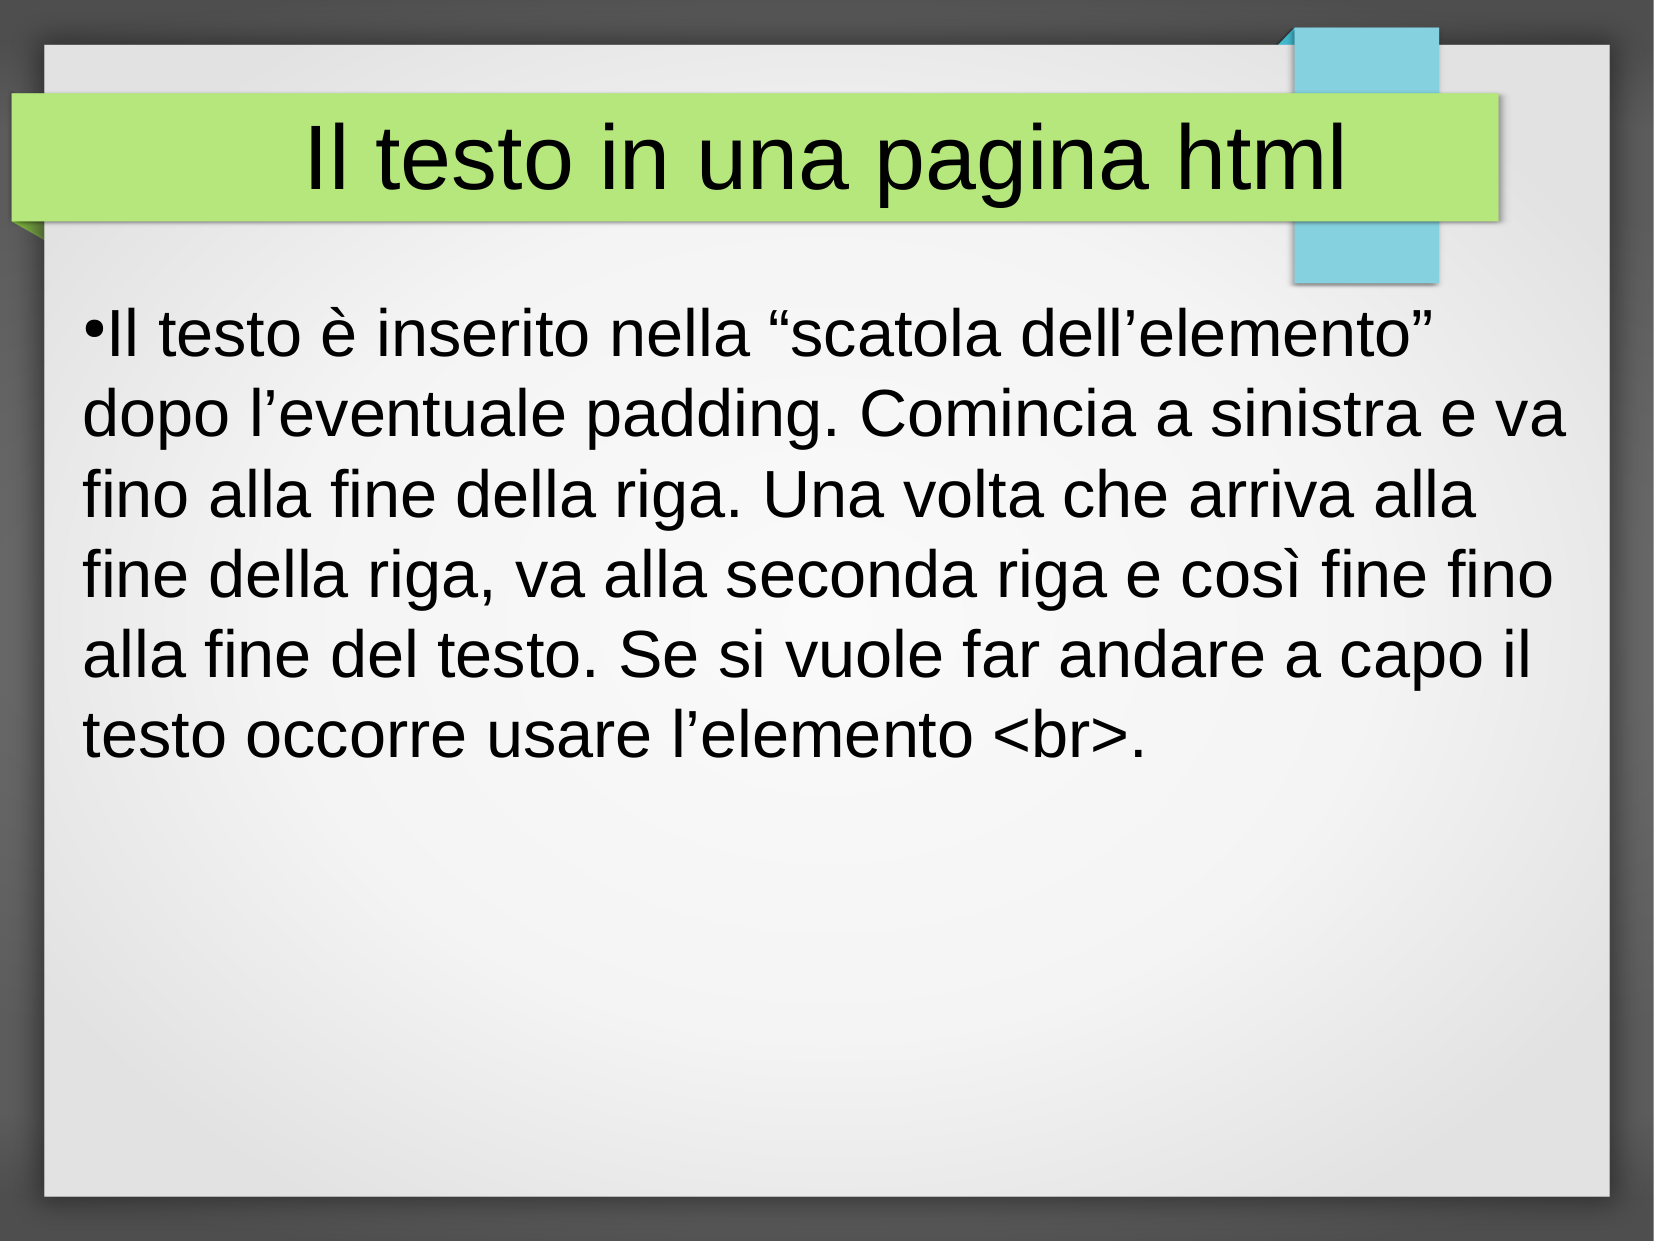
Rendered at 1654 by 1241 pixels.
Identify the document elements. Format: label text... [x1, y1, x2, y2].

picture [0, 0, 1654, 1241]
title Il testo in una pagina html [82, 49, 1571, 257]
list Il testo è inserito nella “scatola dell’elemento” dopo l’eventuale padding. Comincia a sinistra e va fino alla fine della riga. Una volta che arriva alla fine della riga, va alla seconda riga e così fine fino alla fine del testo. Se si vuole far andare a capo il testo occorre usare l’elemento <br>. [82, 290, 1571, 1010]
